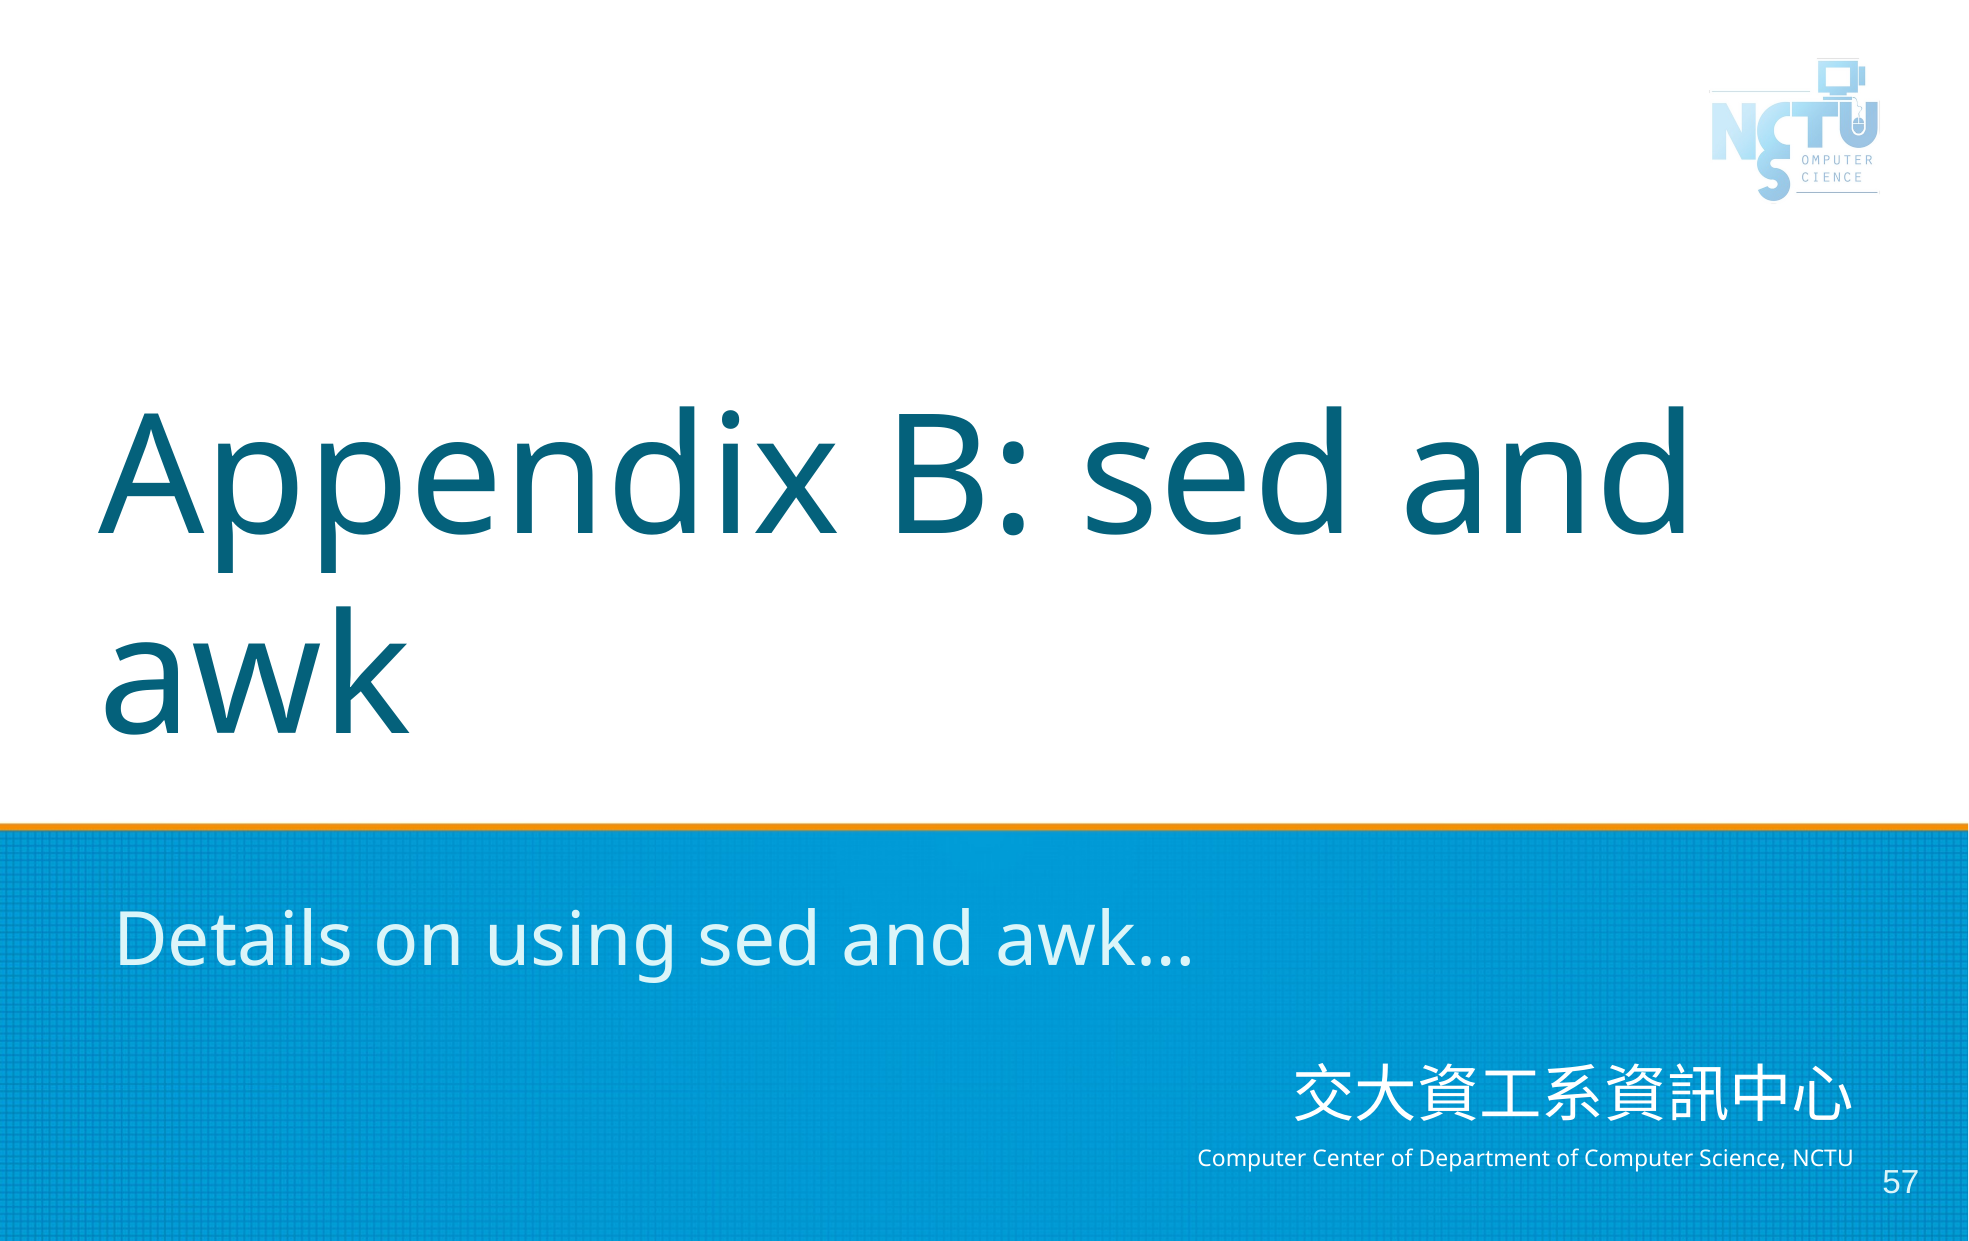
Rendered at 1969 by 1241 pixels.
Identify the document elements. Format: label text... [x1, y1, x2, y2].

subtitle Details on using sed and awk… [98, 875, 1783, 1103]
picture [0, 0, 1969, 832]
title Appendix B: sed and awk [98, 559, 1870, 767]
slide_number <number> [1841, 1145, 1960, 1241]
